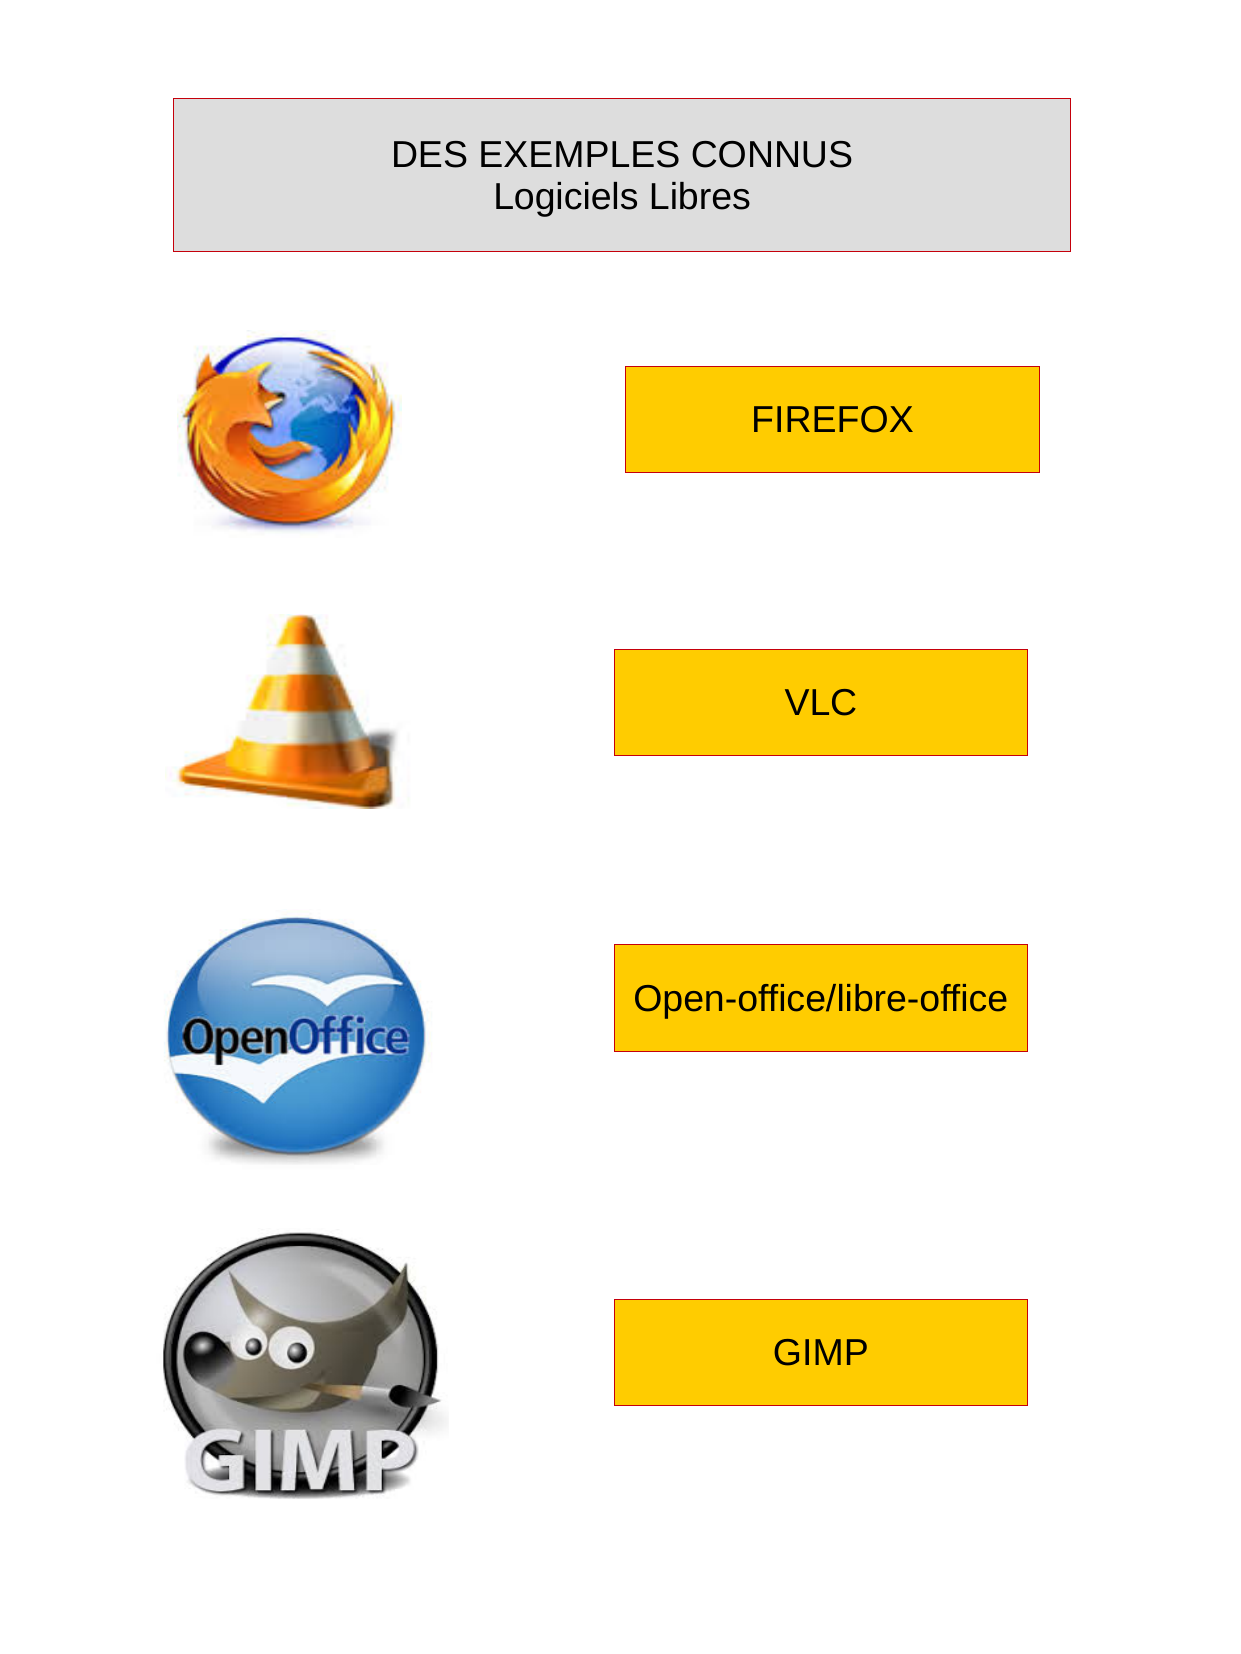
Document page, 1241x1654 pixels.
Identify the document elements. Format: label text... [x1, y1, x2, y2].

picture [165, 614, 426, 809]
picture [153, 909, 438, 1170]
picture [153, 1228, 449, 1501]
text_box GIMP [614, 1299, 1028, 1406]
picture [177, 330, 402, 538]
text_box Open-office/libre-office [614, 944, 1028, 1052]
text_box DES EXEMPLES CONNUS Logiciels Libres [173, 98, 1071, 252]
text_box FIREFOX [625, 366, 1040, 473]
text_box VLC [614, 649, 1028, 756]
